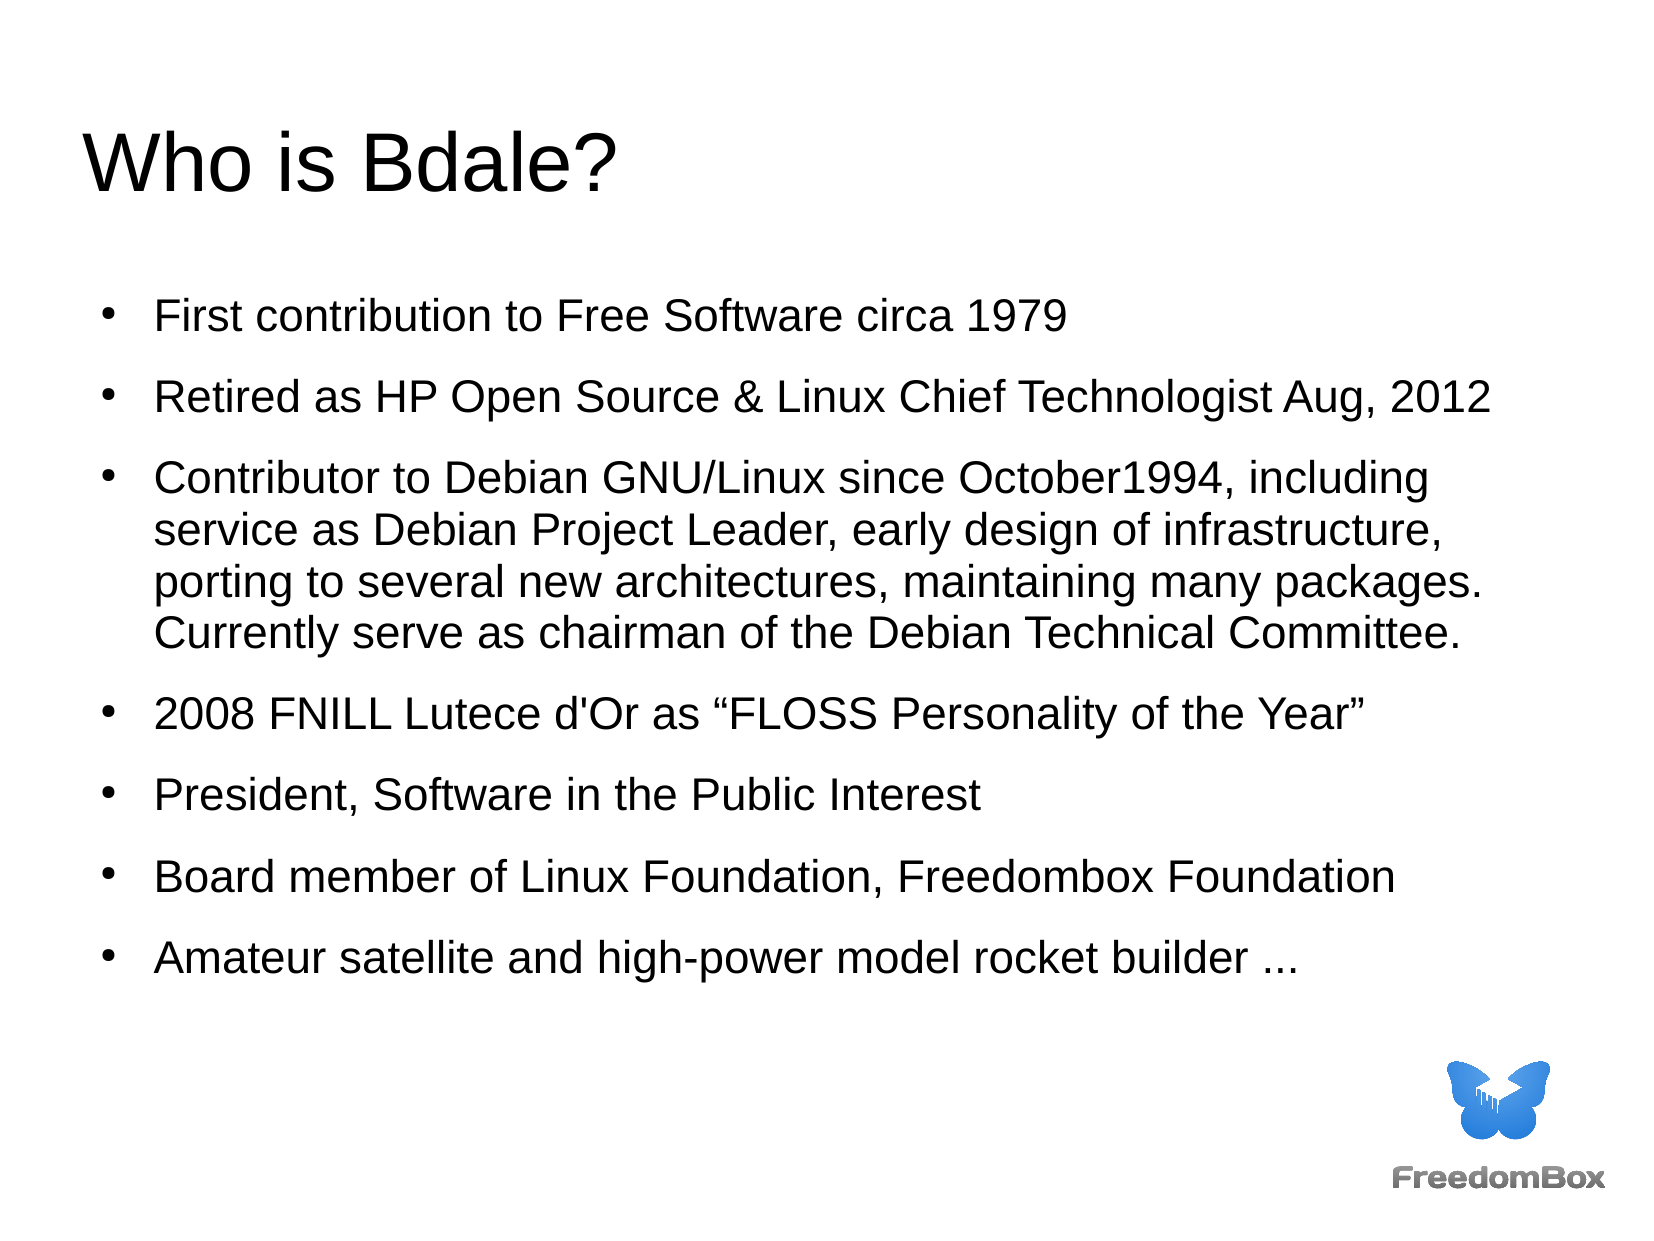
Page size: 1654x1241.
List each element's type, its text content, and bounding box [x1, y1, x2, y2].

title Who is Bdale? [82, 49, 1571, 257]
list First contribution to Free Software circa 1979 Retired as HP Open Source & Linux Chief Technologist Aug, 2012 Contributor to Debian GNU/Linux since October1994, including service as Debian Project Leader, early design of infrastructure, porting to several new architectures, maintaining many packages. Currently serve as chairman of the Debian Technical Committee. 2008 FNILL Lutece d'Or as “FLOSS Personality of the Year” President, Software in the Public Interest Board member of Linux Foundation, Freedombox Foundation Amateur satellite and high-power model rocket builder ... [82, 290, 1538, 1010]
